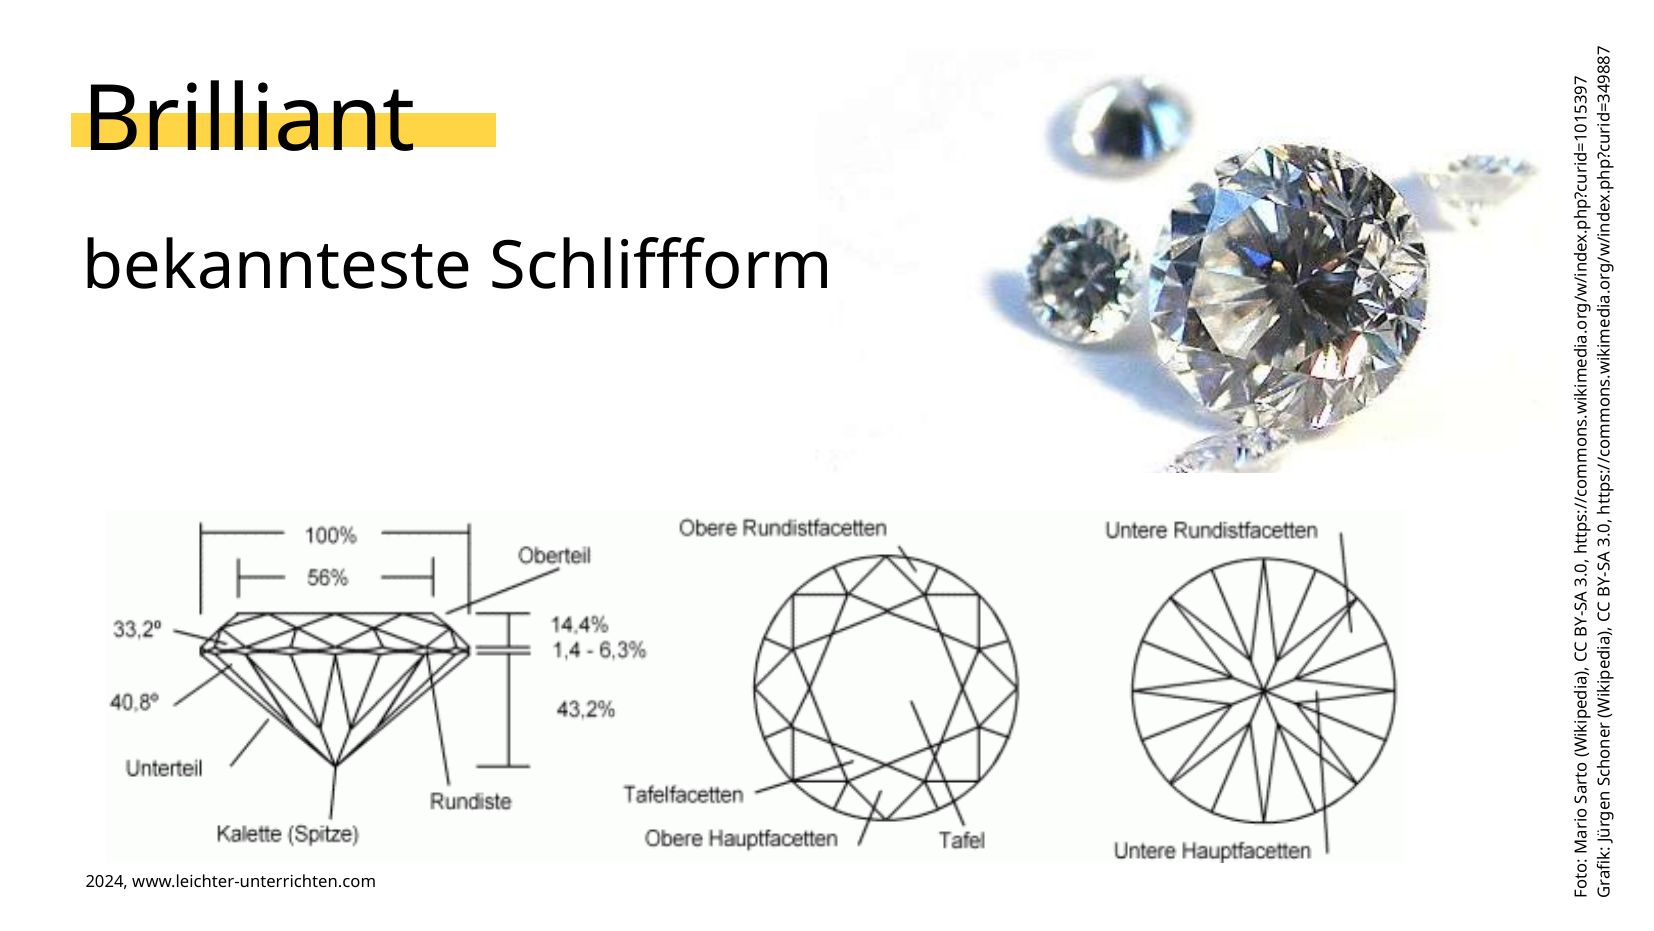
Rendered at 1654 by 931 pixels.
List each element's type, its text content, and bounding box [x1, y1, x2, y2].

title Brilliant [82, 37, 1561, 193]
picture [106, 510, 1404, 863]
text_box Foto: Mario Sarto (Wikipedia), CC BY-SA 3.0, https://commons.wikimedia.org/w/index.php?curid=1015397 Grafik: Jürgen Schoner (Wikipedia), CC BY-SA 3.0, https://commons.wikimedia.org/w/index.php?curid=349887 [1561, 11, 1622, 914]
picture [815, 193, 1560, 217]
list bekannteste Schliffform [82, 217, 1561, 758]
